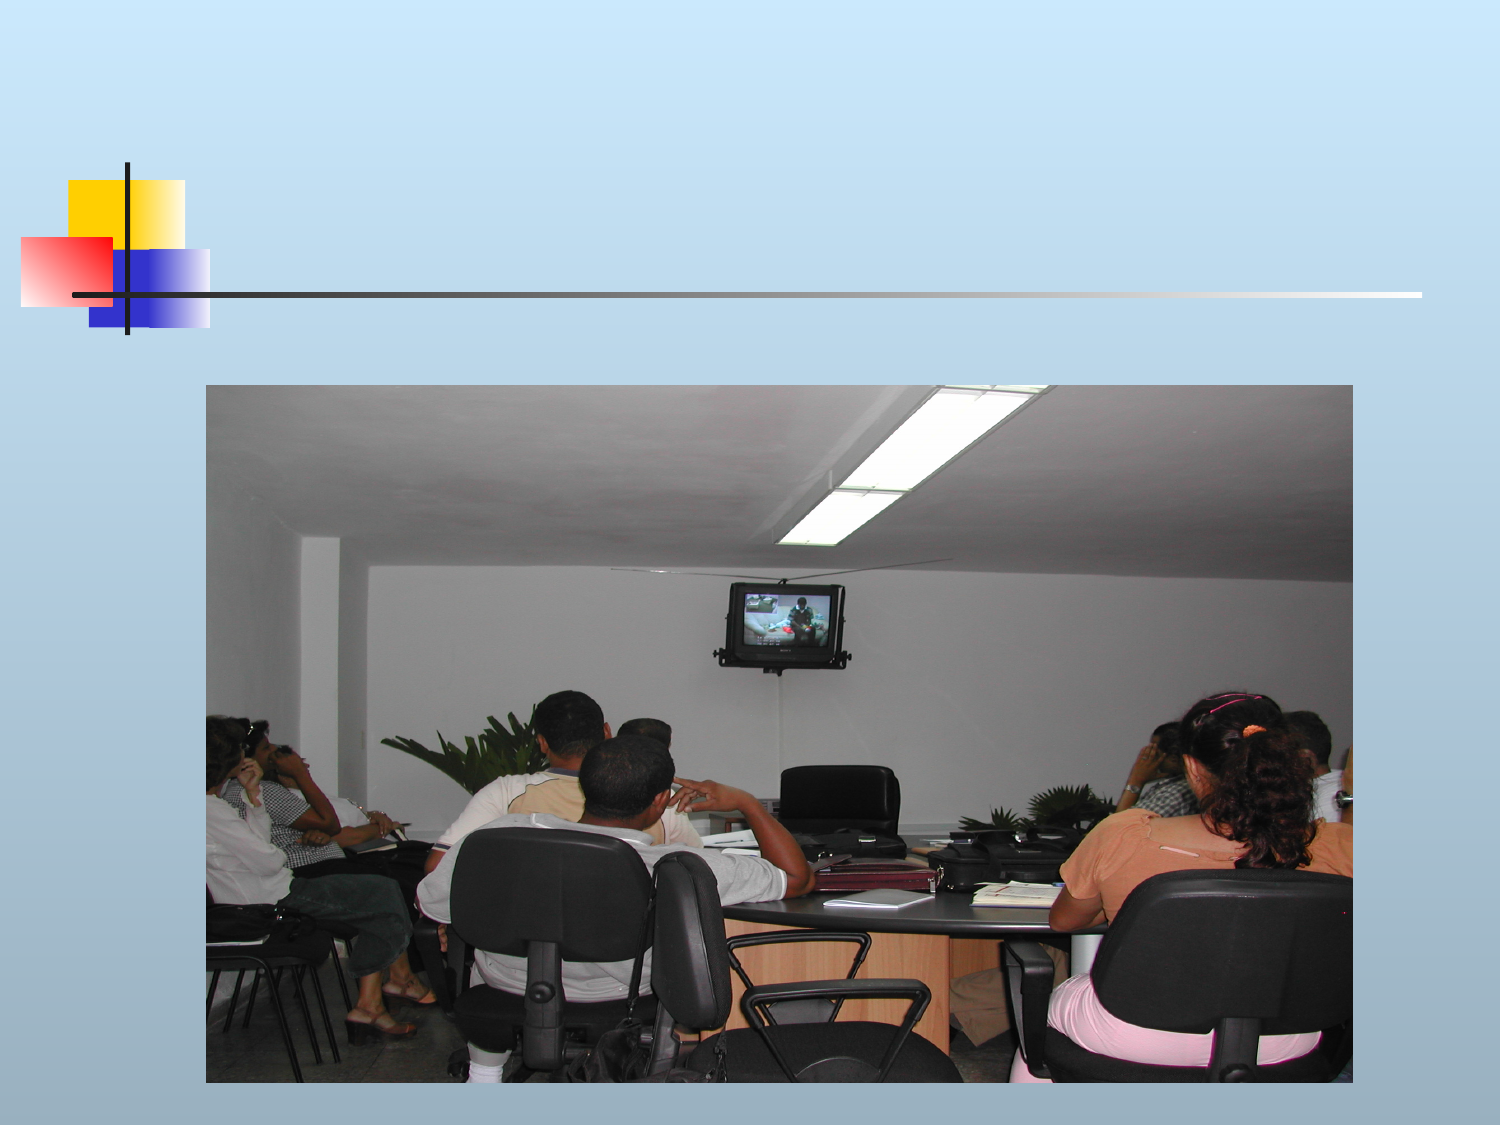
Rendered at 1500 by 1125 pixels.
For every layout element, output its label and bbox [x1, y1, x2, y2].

picture [206, 385, 1353, 1083]
